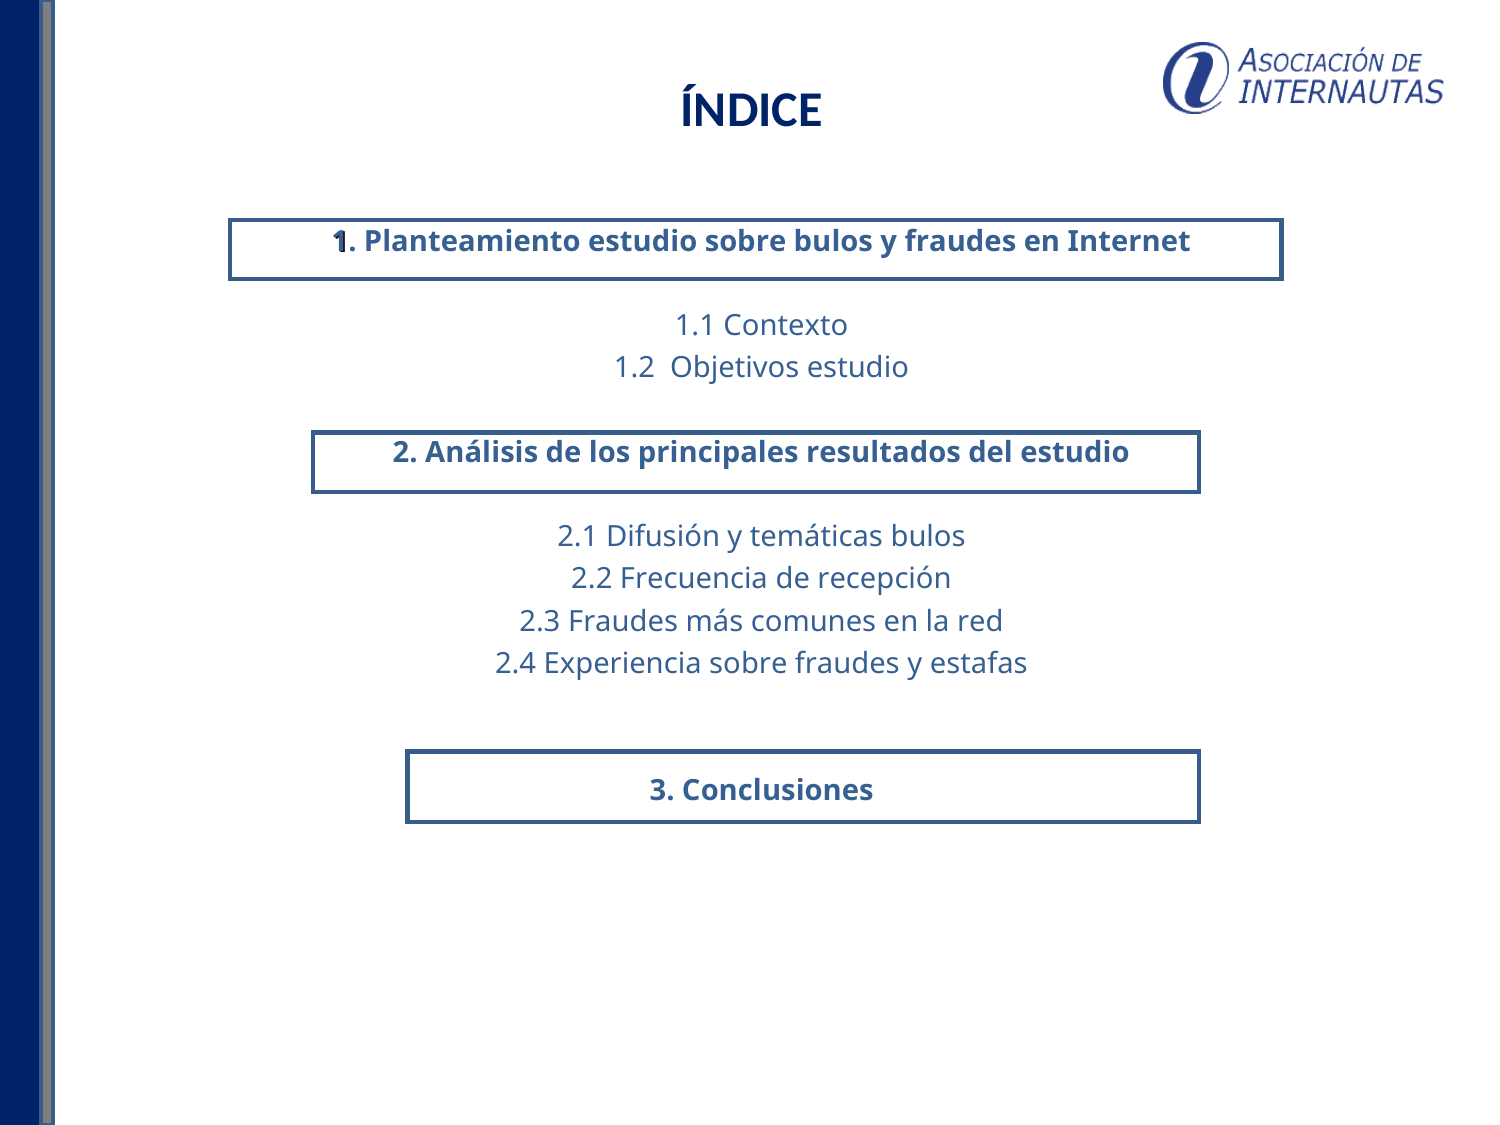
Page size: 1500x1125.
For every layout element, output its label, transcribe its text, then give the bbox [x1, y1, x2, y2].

title ÍNDICE [76, 42, 1427, 171]
list 1. Planteamiento estudio sobre bulos y fraudes en Internet 1.1 Contexto 1.2 Objetivos estudio 2. Análisis de los principales resultados del estudio 2.1 Difusión y temáticas bulos 2.2 Frecuencia de recepción 2.3 Fraudes más comunes en la red 2.4 Experiencia sobre fraudes y estafas 3. Conclusiones [206, 214, 1317, 1000]
picture [1427, 42, 1444, 114]
